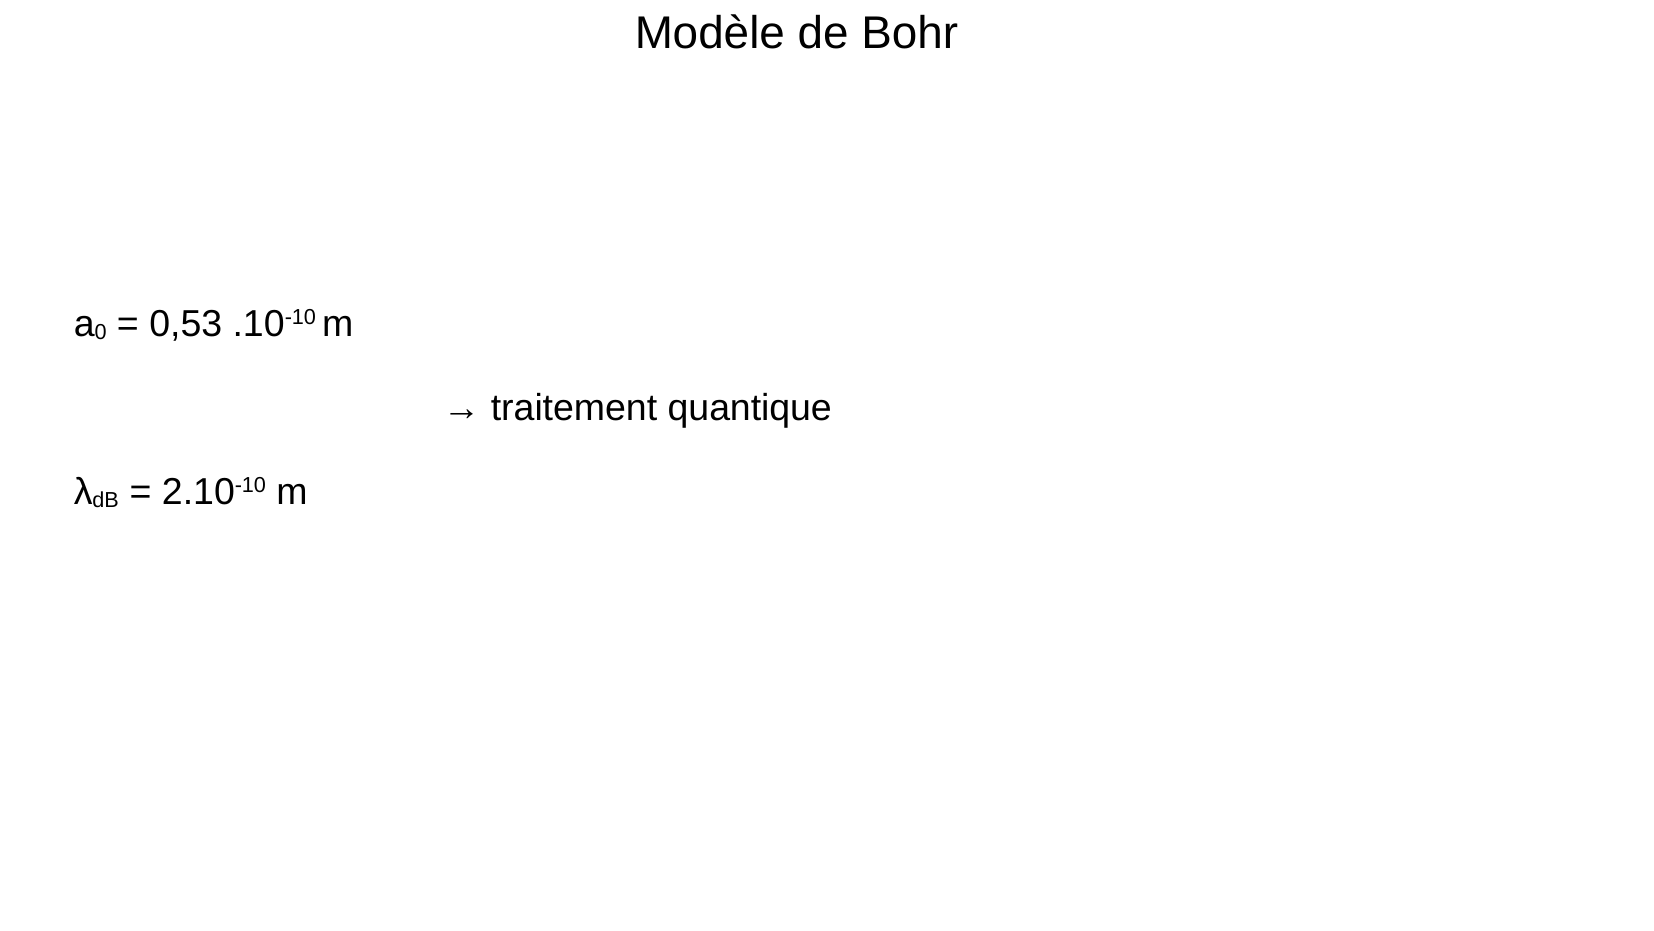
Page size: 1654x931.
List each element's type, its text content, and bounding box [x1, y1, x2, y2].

text_box Modèle de Bohr [620, 0, 1004, 67]
text_box a0 = 0,53 .10-10 m → traitement quantique λdB = 2.10-10 m [59, 295, 886, 563]
